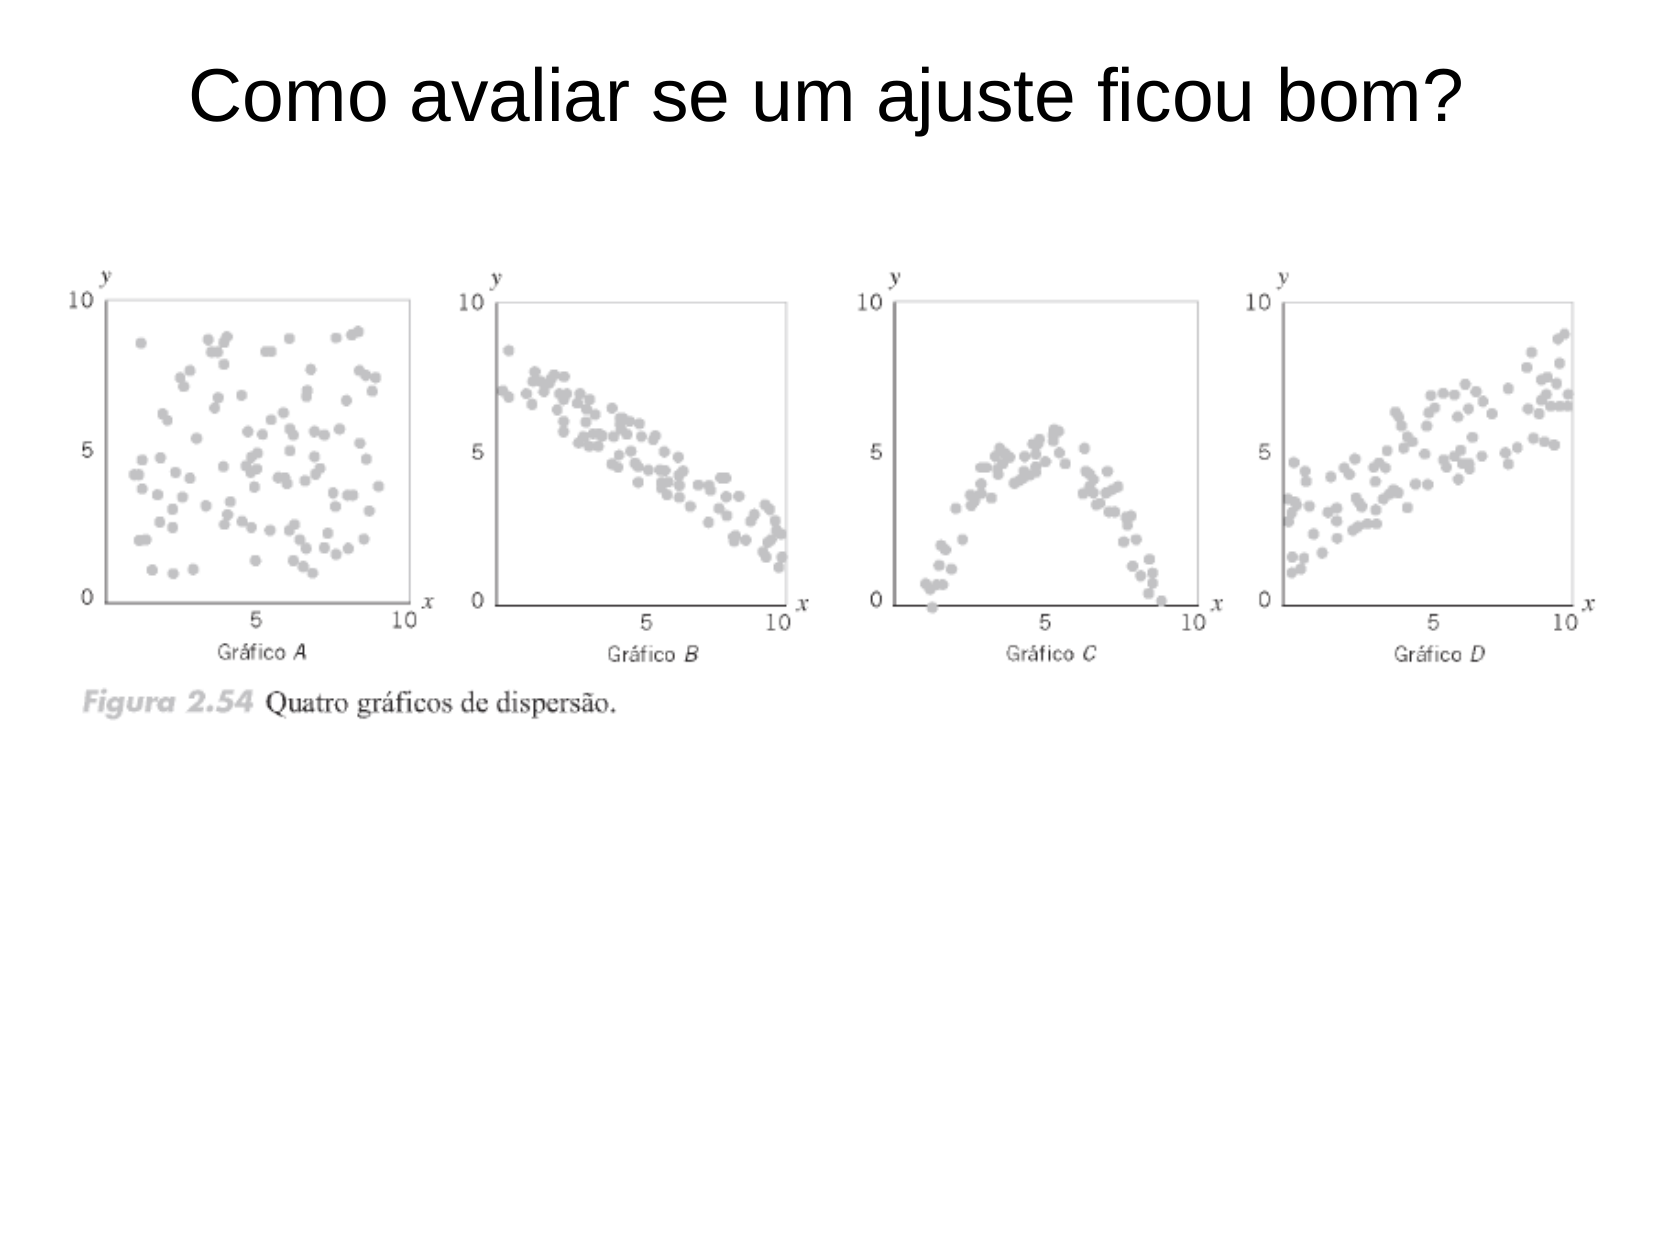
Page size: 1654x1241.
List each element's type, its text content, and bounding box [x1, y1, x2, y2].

title Como avaliar se um ajuste ficou bom? [82, 49, 1571, 142]
picture [28, 247, 1619, 732]
